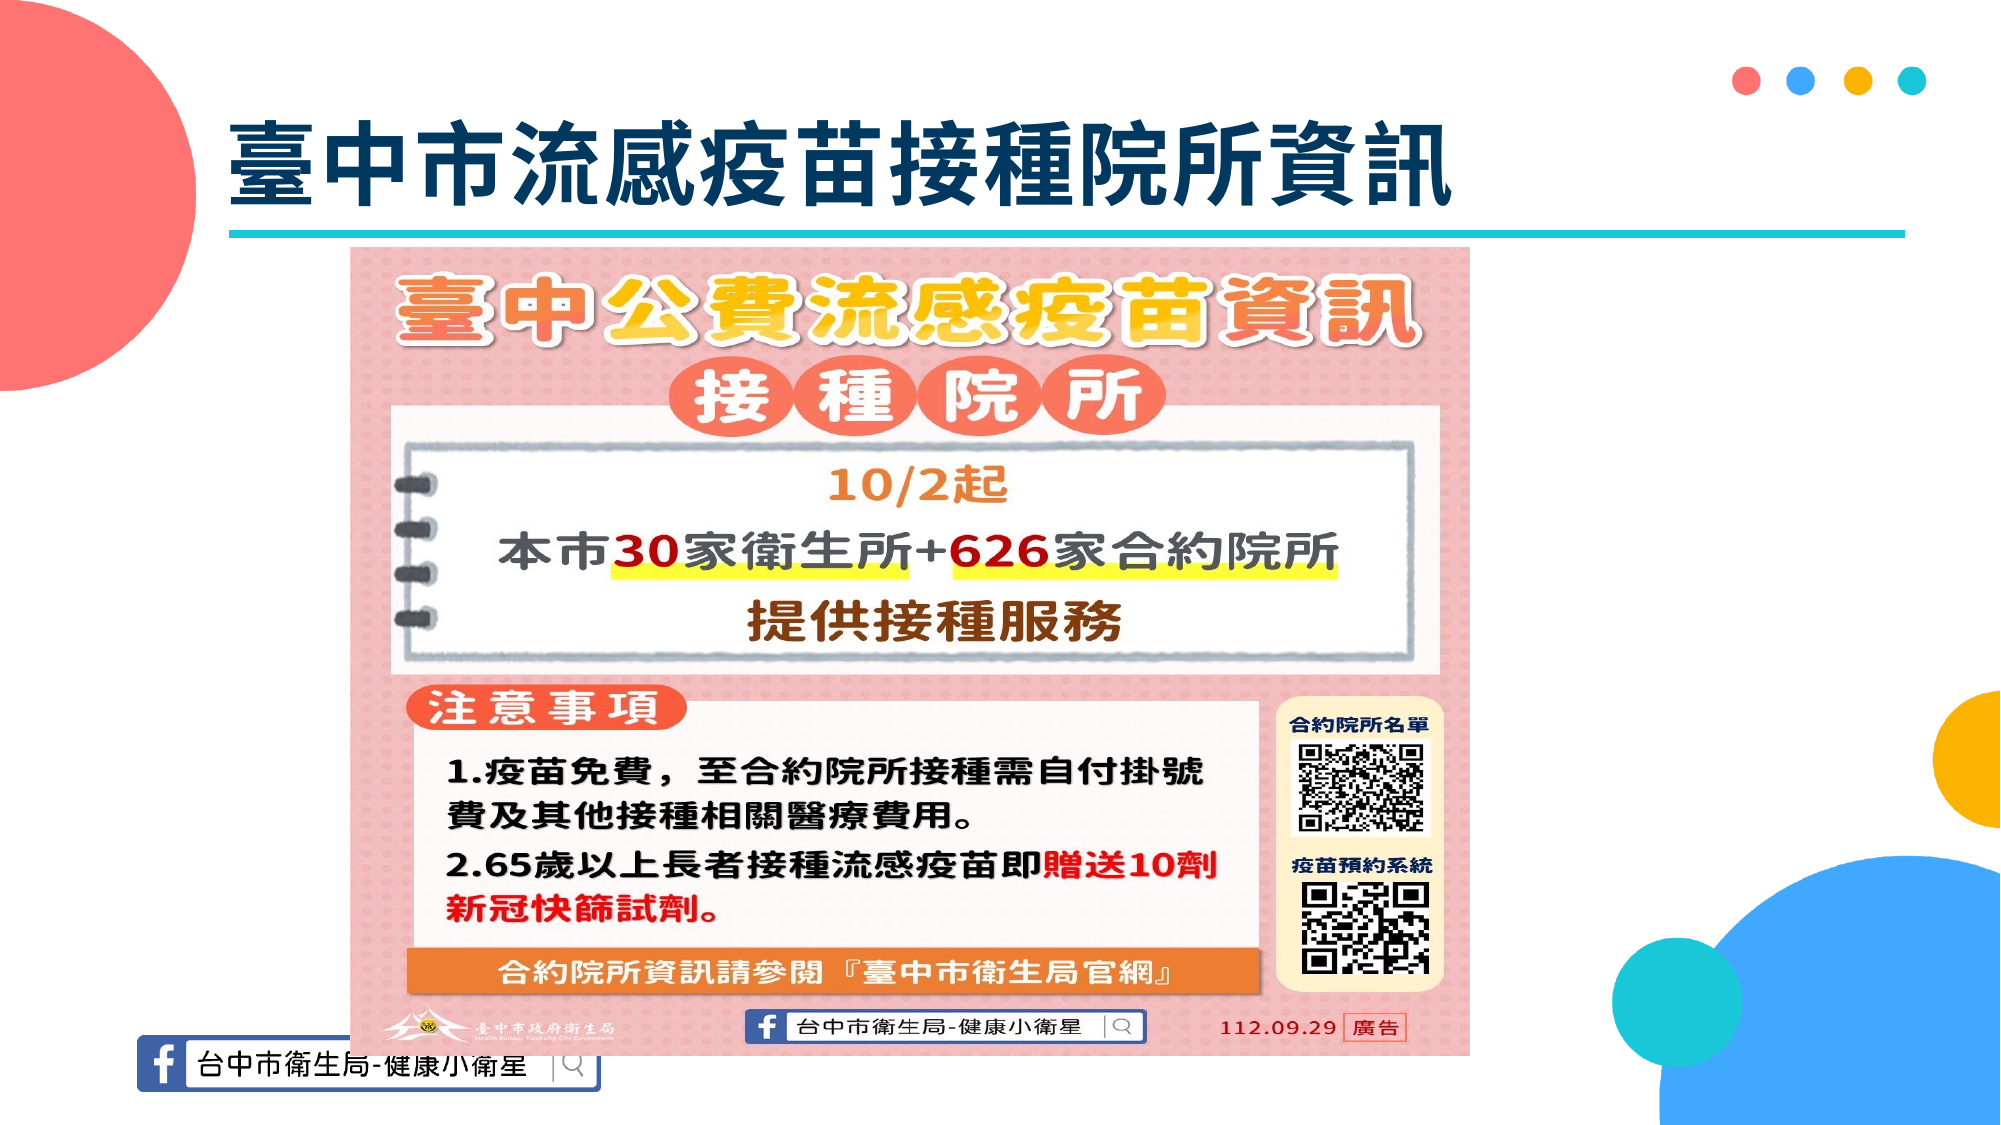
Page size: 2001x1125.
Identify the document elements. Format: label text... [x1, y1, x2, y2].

picture [350, 245, 1470, 1056]
text_box 6 [1412, 1031, 1973, 1092]
title 臺中市流感疫苗接種院所資訊 [210, 59, 1936, 278]
